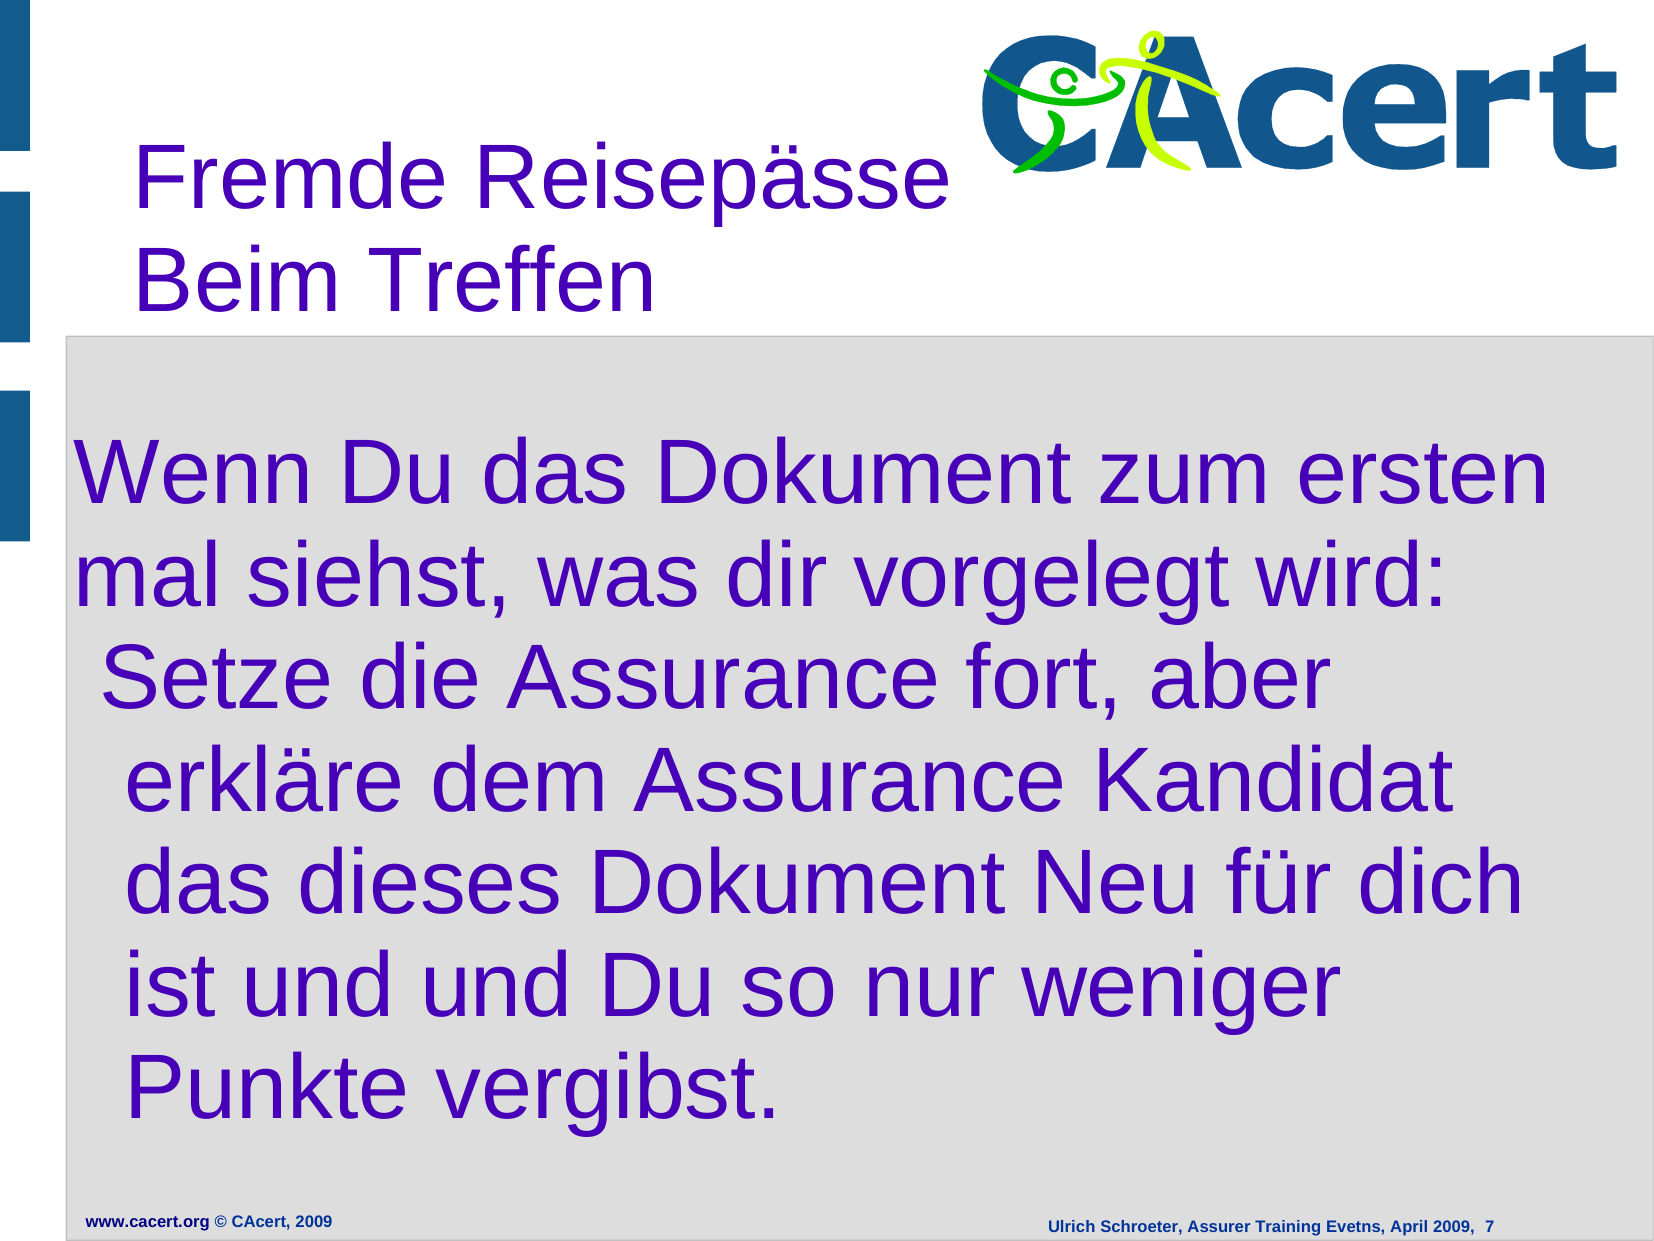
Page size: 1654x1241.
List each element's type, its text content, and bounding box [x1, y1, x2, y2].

text_box Wenn Du das Dokument zum ersten mal siehst, was dir vorgelegt wird: Setze die Assurance fort, aber erkläre dem Assurance Kandidat das dieses Dokument Neu für dich ist und und Du so nur weniger Punkte vergibst. [59, 413, 1568, 1146]
text_box Fremde Reisepässe Beim Treffen [118, 118, 970, 339]
